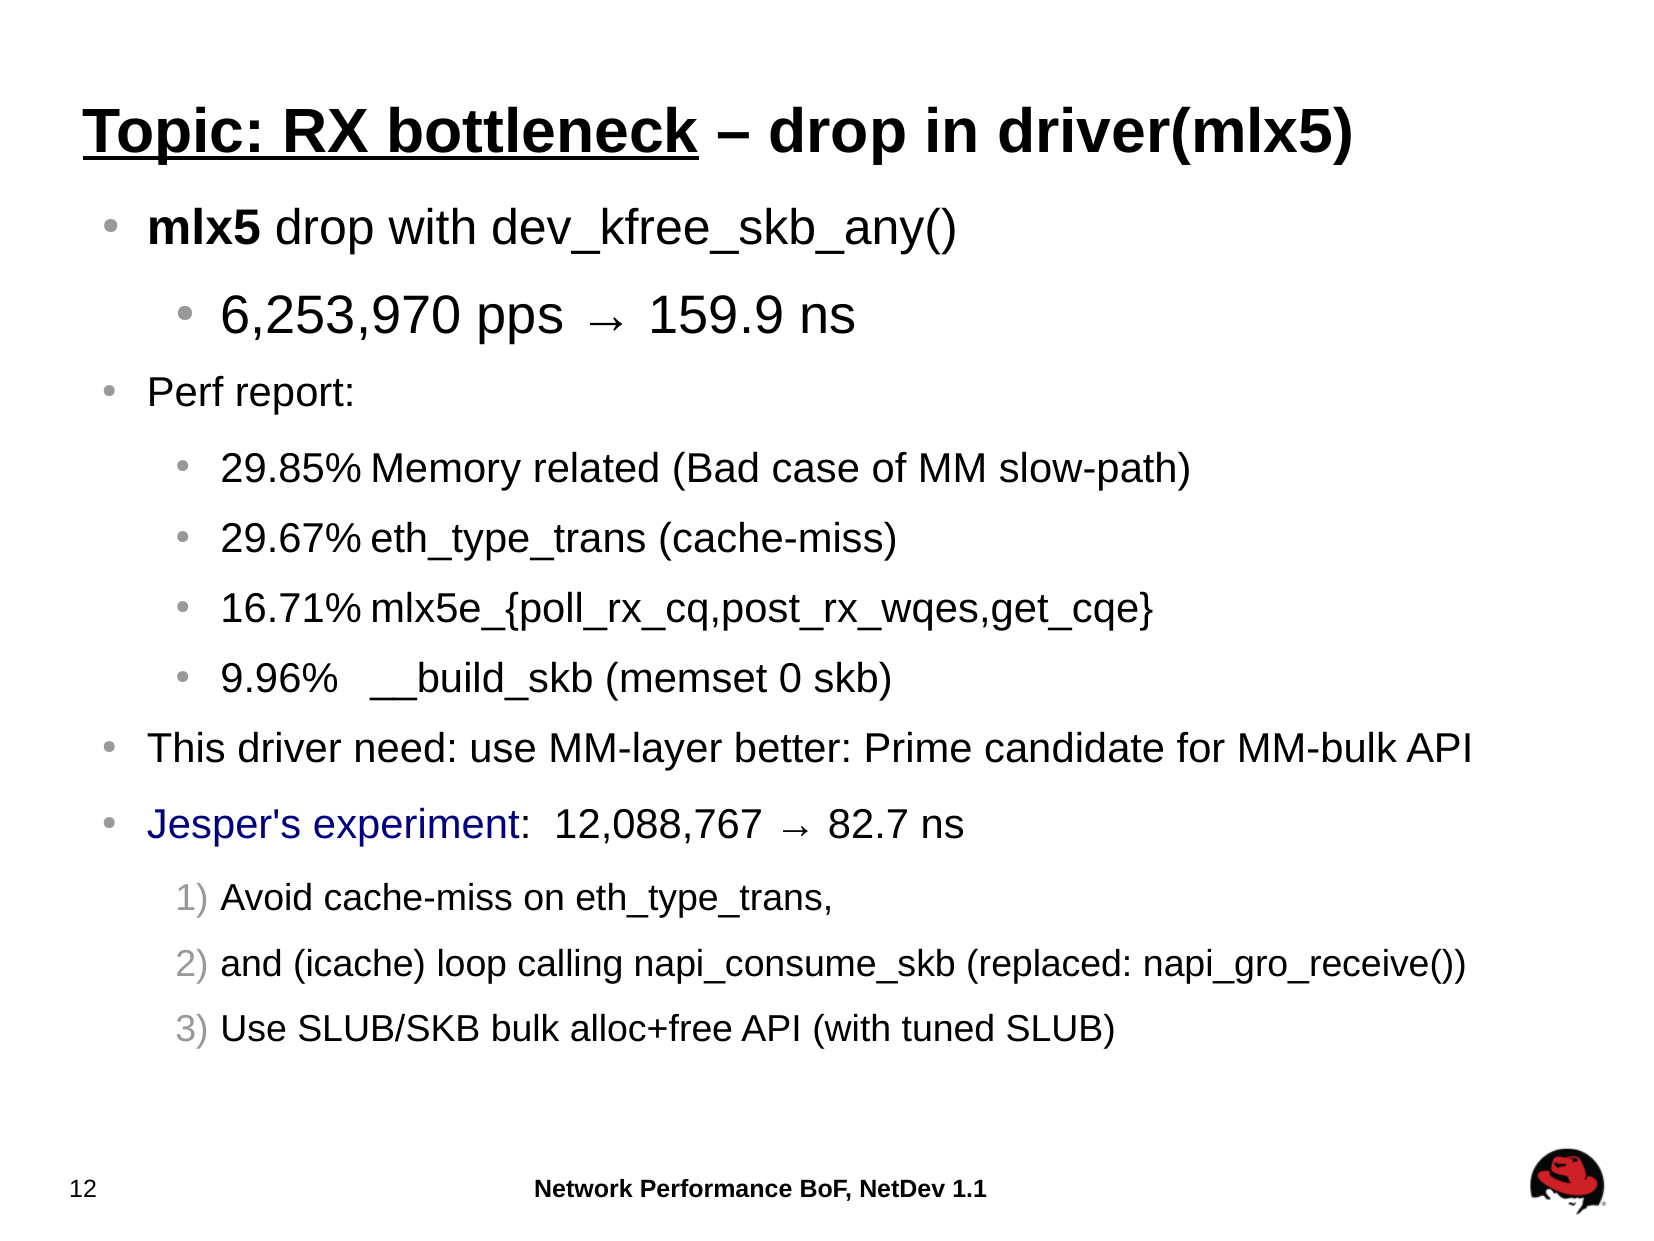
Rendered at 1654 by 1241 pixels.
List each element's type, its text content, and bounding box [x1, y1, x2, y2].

picture [1529, 1146, 1612, 1224]
list mlx5 drop with dev_kfree_skb_any() 6,253,970 pps → 159.9 ns Perf report: 29.85% Memory related (Bad case of MM slow-path) 29.67% eth_type_trans (cache-miss) 16.71% mlx5e_{poll_rx_cq,post_rx_wqes,get_cqe} 9.96% __build_skb (memset 0 skb) This driver need: use MM-layer better: Prime candidate for MM-bulk API Jesper's experiment: 12,088,767 → 82.7 ns Avoid cache-miss on eth_type_trans, and (icache) loop calling napi_consume_skb (replaced: napi_gro_receive()) Use SLUB/SKB bulk alloc+free API (with tuned SLUB) [86, 198, 1575, 1051]
title Topic: RX bottleneck – drop in driver(mlx5) [82, 37, 1571, 226]
